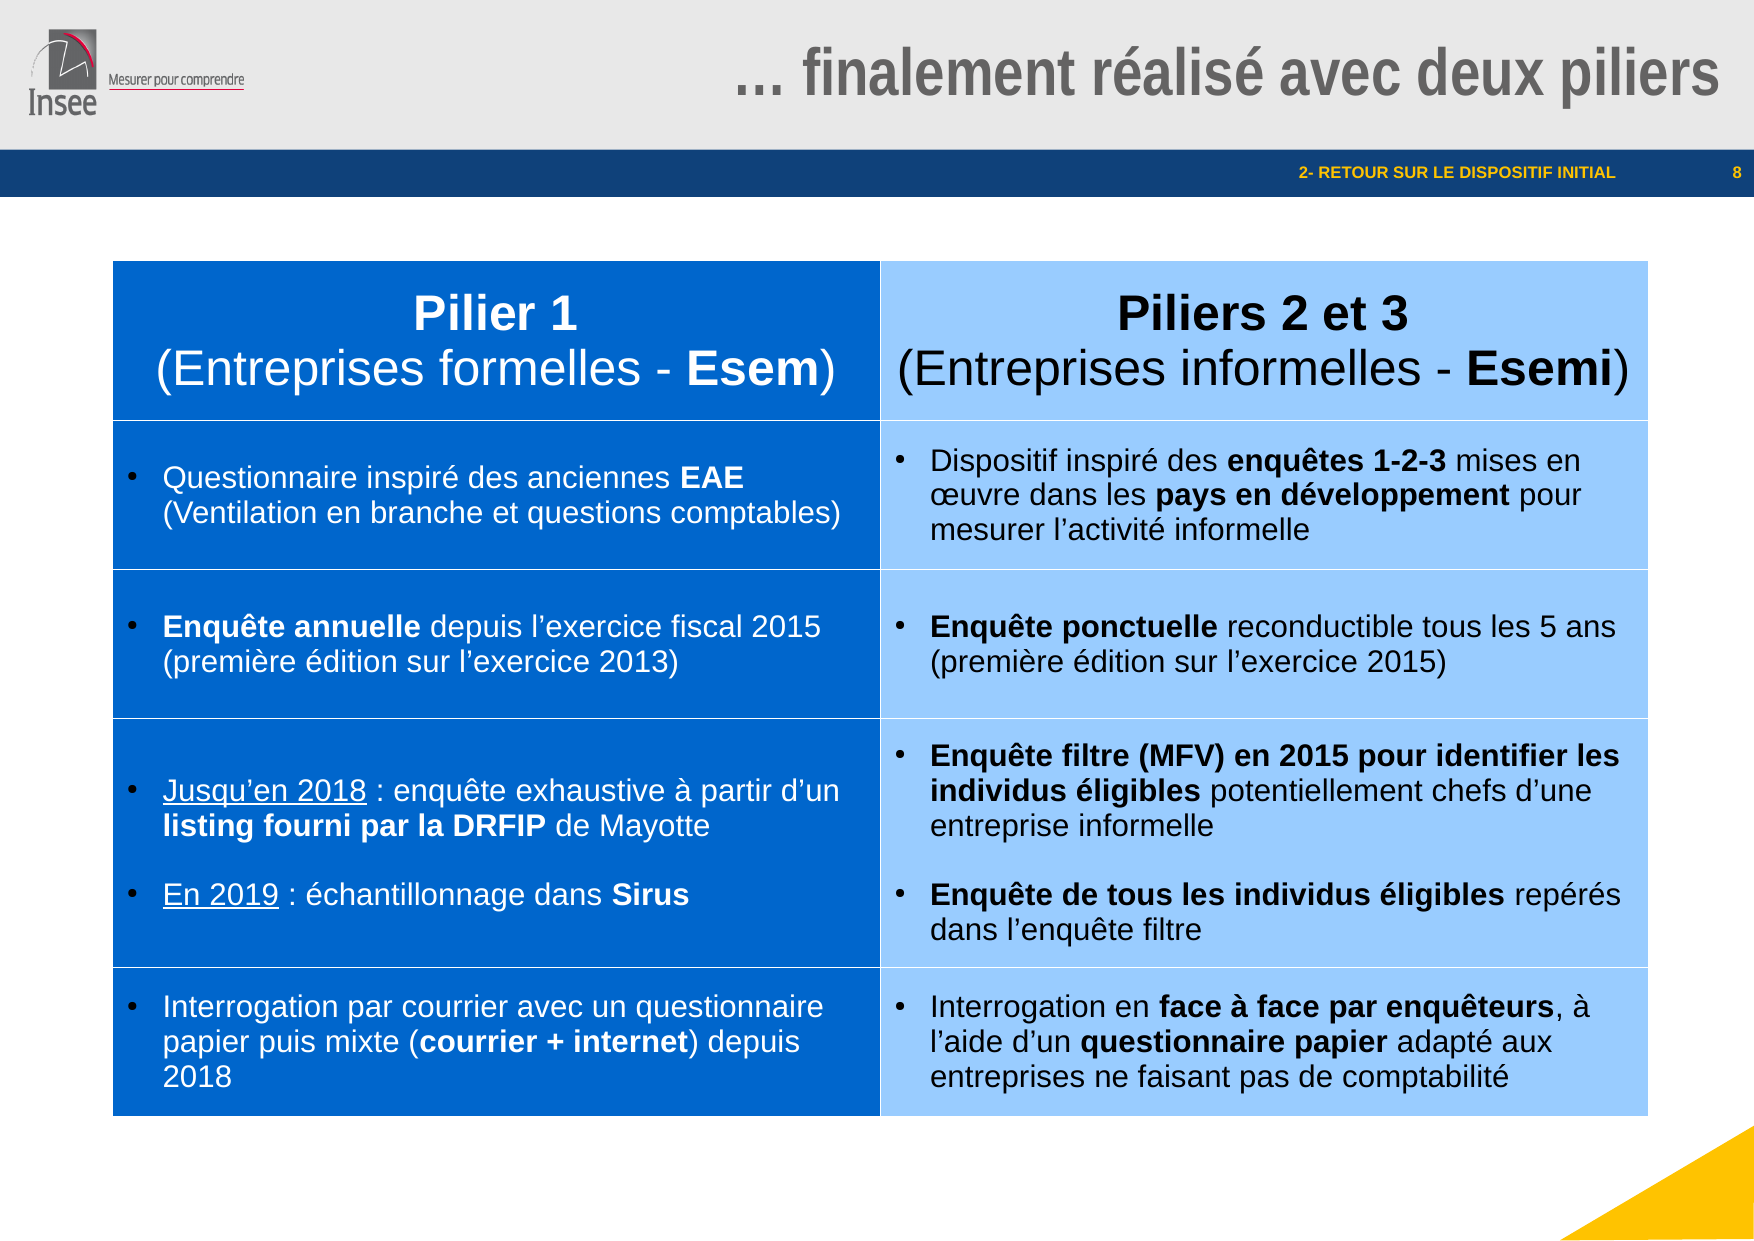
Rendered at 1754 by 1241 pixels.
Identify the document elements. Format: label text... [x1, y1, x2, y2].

table_cell Enquête ponctuelle reconductible tous les 5 ans (première édition sur l’exercice 2015) [881, 570, 1648, 718]
table_header Pilier 1 (Entreprises formelles - Esem) [113, 261, 880, 420]
table_cell Enquête filtre (MFV) en 2015 pour identifier les individus éligibles potentiellement chefs d’une entreprise informelle Enquête de tous les individus éligibles repérés dans l’enquête filtre [881, 719, 1648, 967]
picture [25, 0, 244, 119]
table_cell Dispositif inspiré des enquêtes 1-2-3 mises en œuvre dans les pays en développement pour mesurer l’activité informelle [881, 421, 1648, 569]
table_cell Interrogation par courrier avec un questionnaire papier puis mixte (courrier + internet) depuis 2018 [113, 968, 880, 1116]
table_cell Interrogation en face à face par enquêteurs, à l’aide d’un questionnaire papier adapté aux entreprises ne faisant pas de comptabilité [881, 968, 1648, 1116]
title … finalement réalisé avec deux piliers [281, 0, 1723, 142]
table_cell Jusqu’en 2018 : enquête exhaustive à partir d’un listing fourni par la DRFIP de Mayotte En 2019 : échantillonnage dans Sirus [113, 719, 880, 967]
table_header Piliers 2 et 3 (Entreprises informelles - Esemi) [881, 261, 1648, 420]
table_cell Enquête annuelle depuis l’exercice fiscal 2015 (première édition sur l’exercice 2013) [113, 570, 880, 718]
table_cell Questionnaire inspiré des anciennes EAE (Ventilation en branche et questions comptables) [113, 421, 880, 569]
